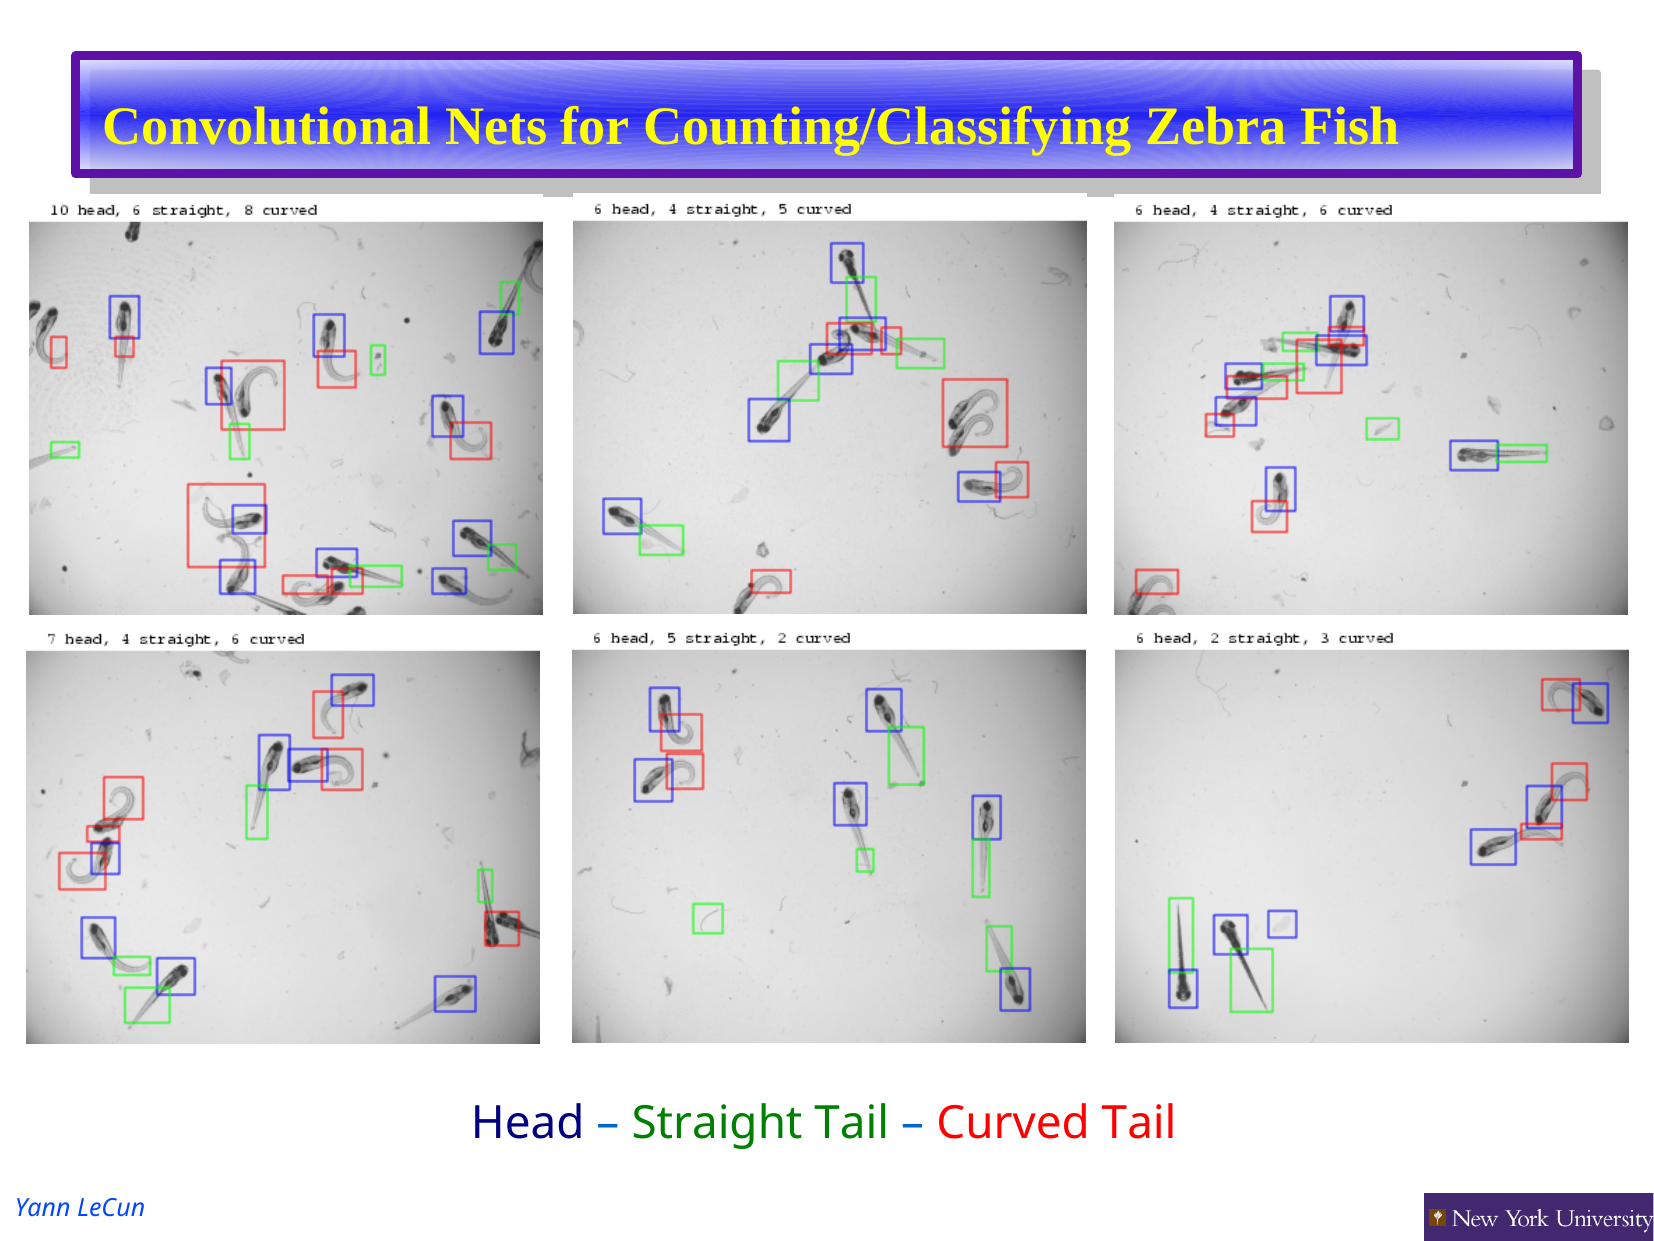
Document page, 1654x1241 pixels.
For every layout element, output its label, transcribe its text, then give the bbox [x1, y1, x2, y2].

picture [572, 622, 1086, 1043]
picture [1115, 622, 1629, 1043]
text_box Head – Straight Tail – Curved Tail [470, 1089, 1214, 1169]
picture [573, 193, 1087, 614]
picture [1114, 194, 1628, 615]
picture [26, 623, 540, 1044]
picture [29, 194, 543, 615]
picture [1424, 1193, 1654, 1241]
title Convolutional Nets for Counting/Classifying Zebra Fish [75, 55, 1578, 174]
